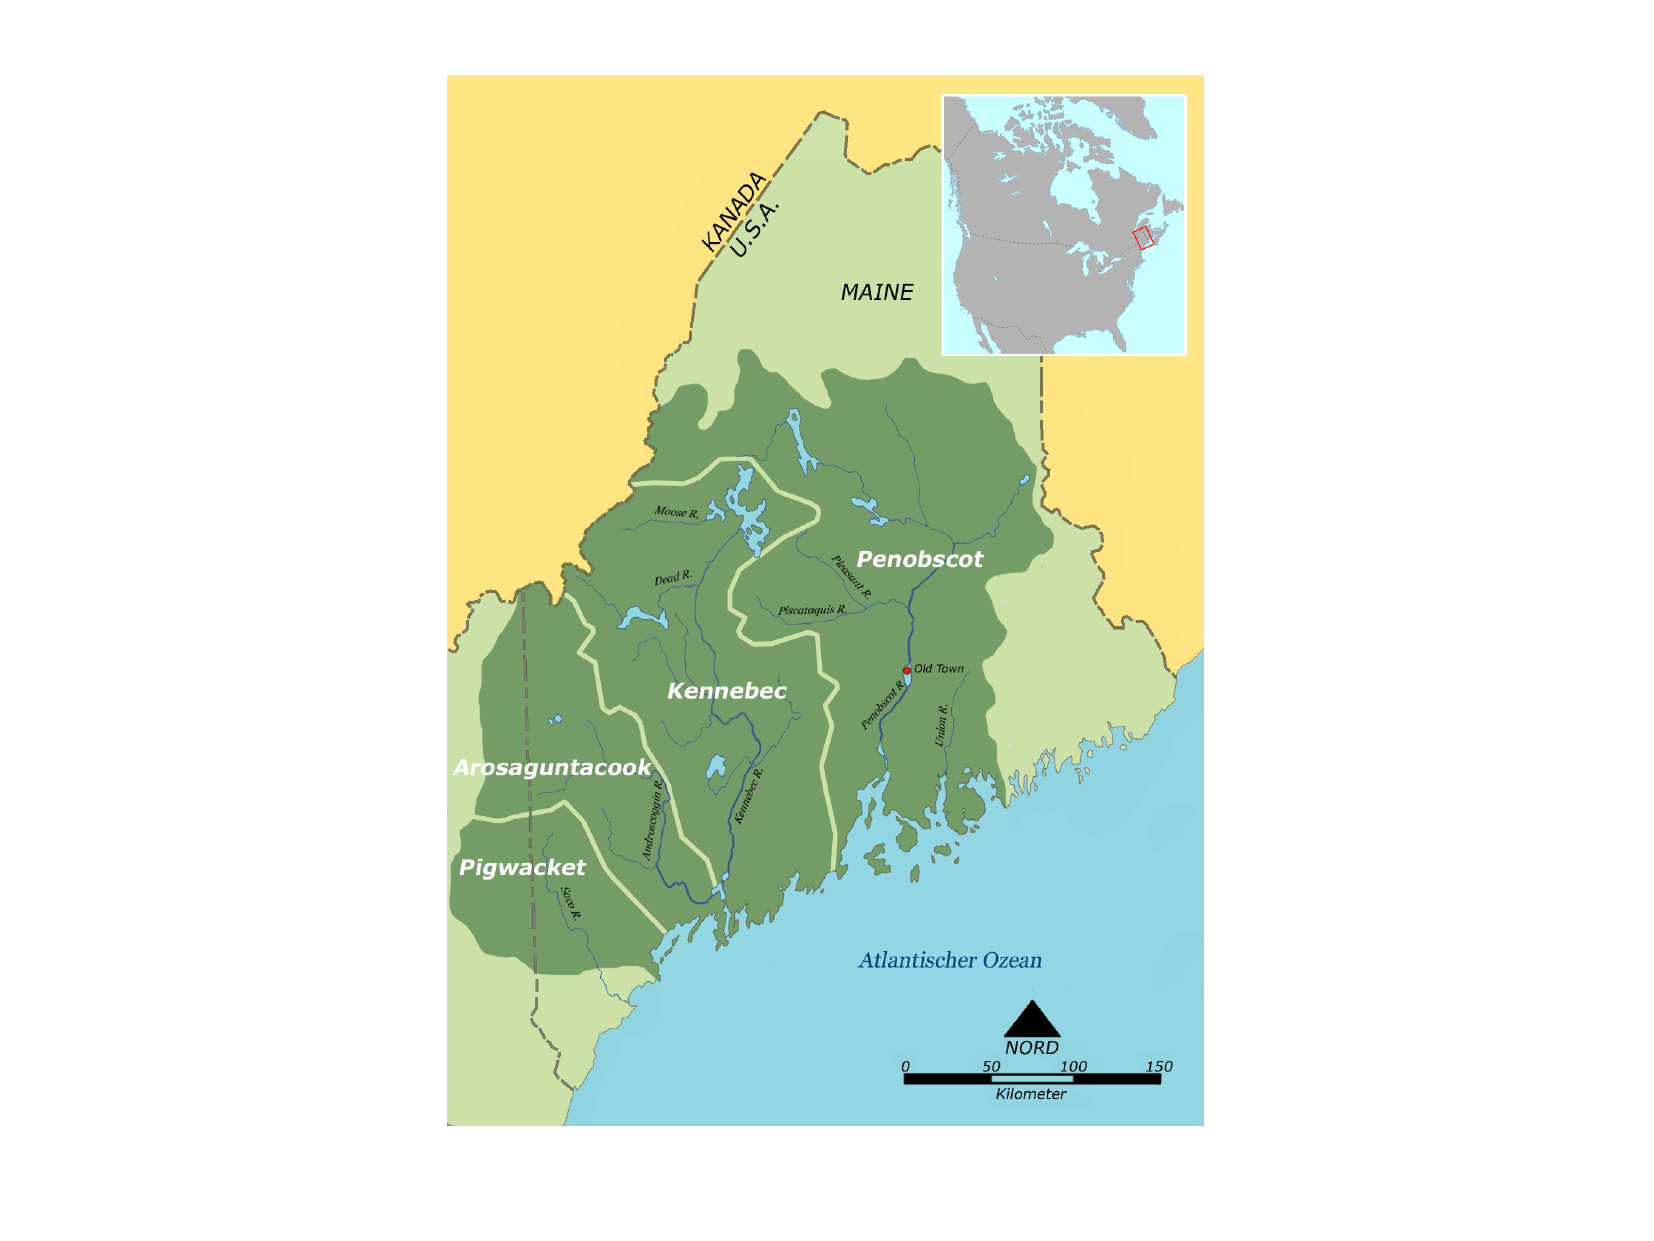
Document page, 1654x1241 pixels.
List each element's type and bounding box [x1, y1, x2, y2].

picture [447, 75, 1204, 1126]
